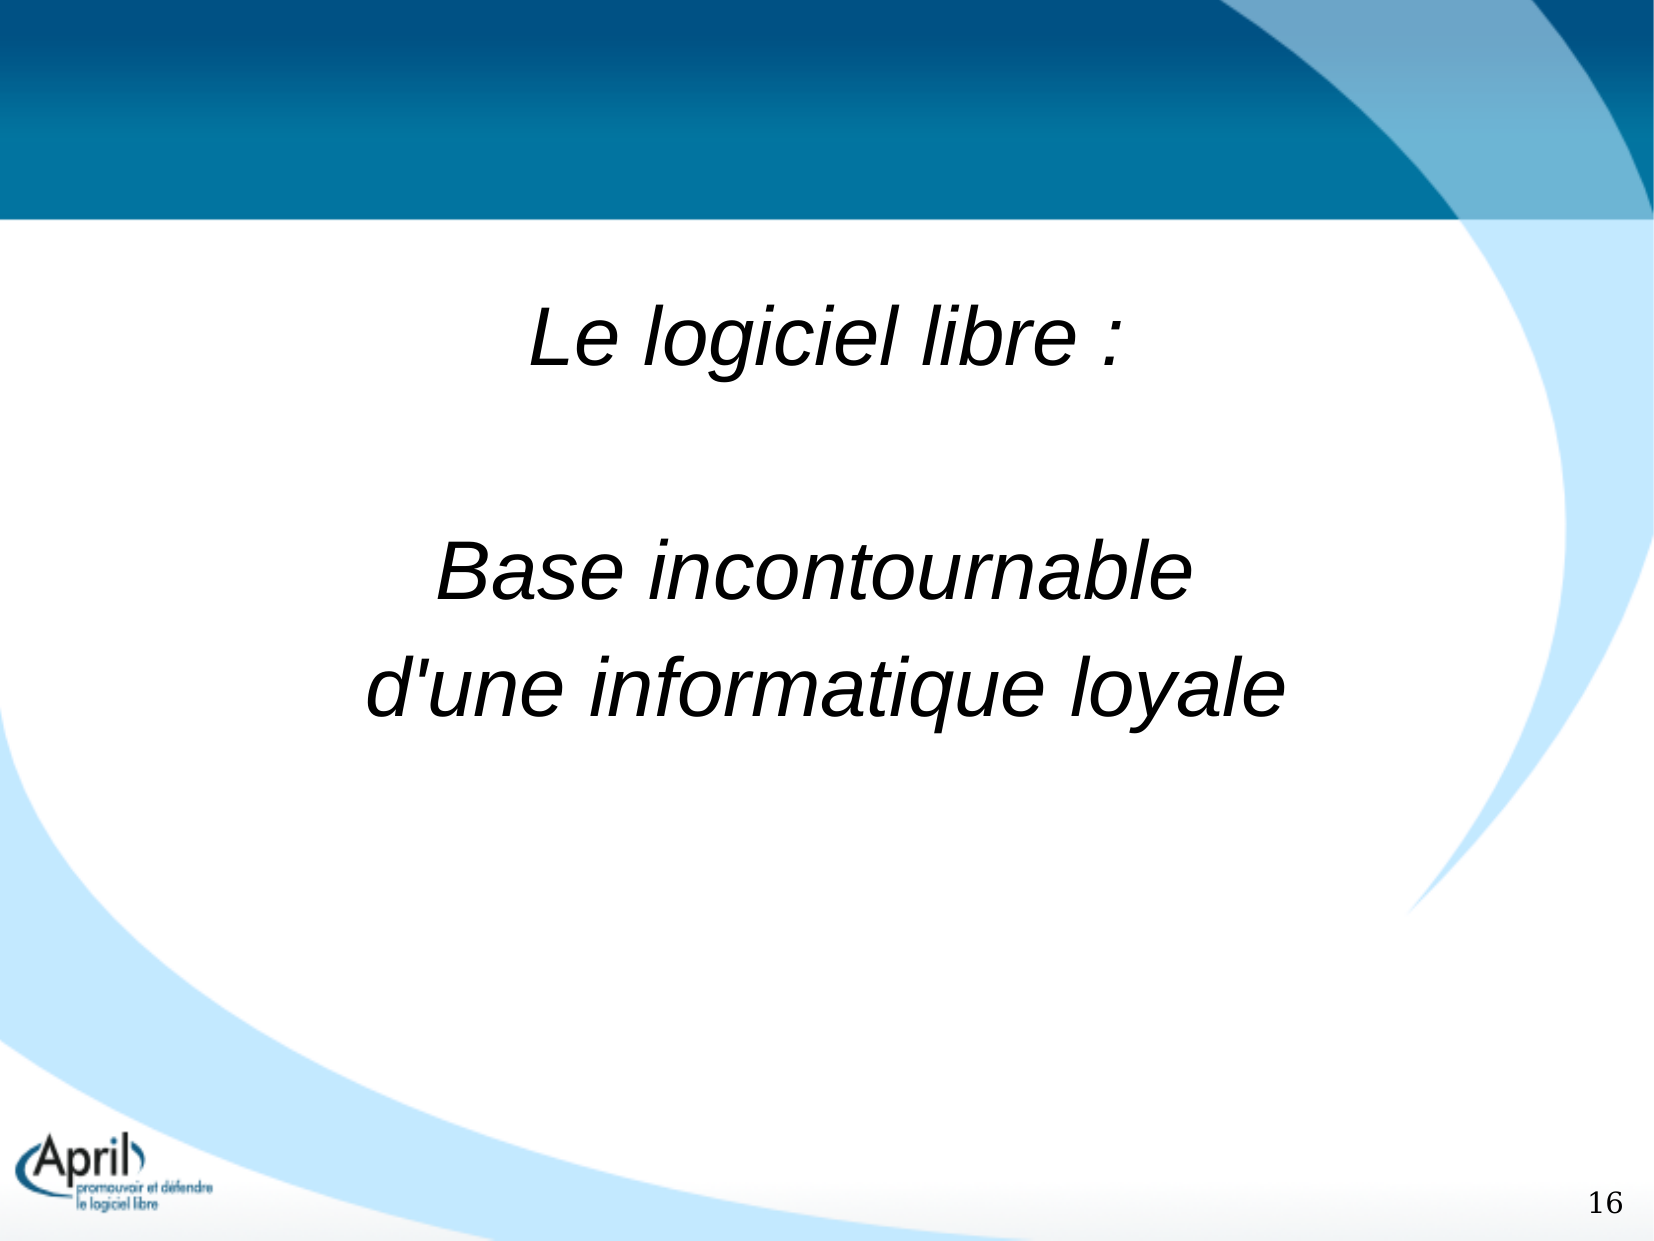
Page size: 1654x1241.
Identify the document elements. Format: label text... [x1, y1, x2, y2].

list Le logiciel libre : Base incontournable d'une informatique loyale [82, 290, 1571, 1109]
picture [0, 0, 1654, 1241]
